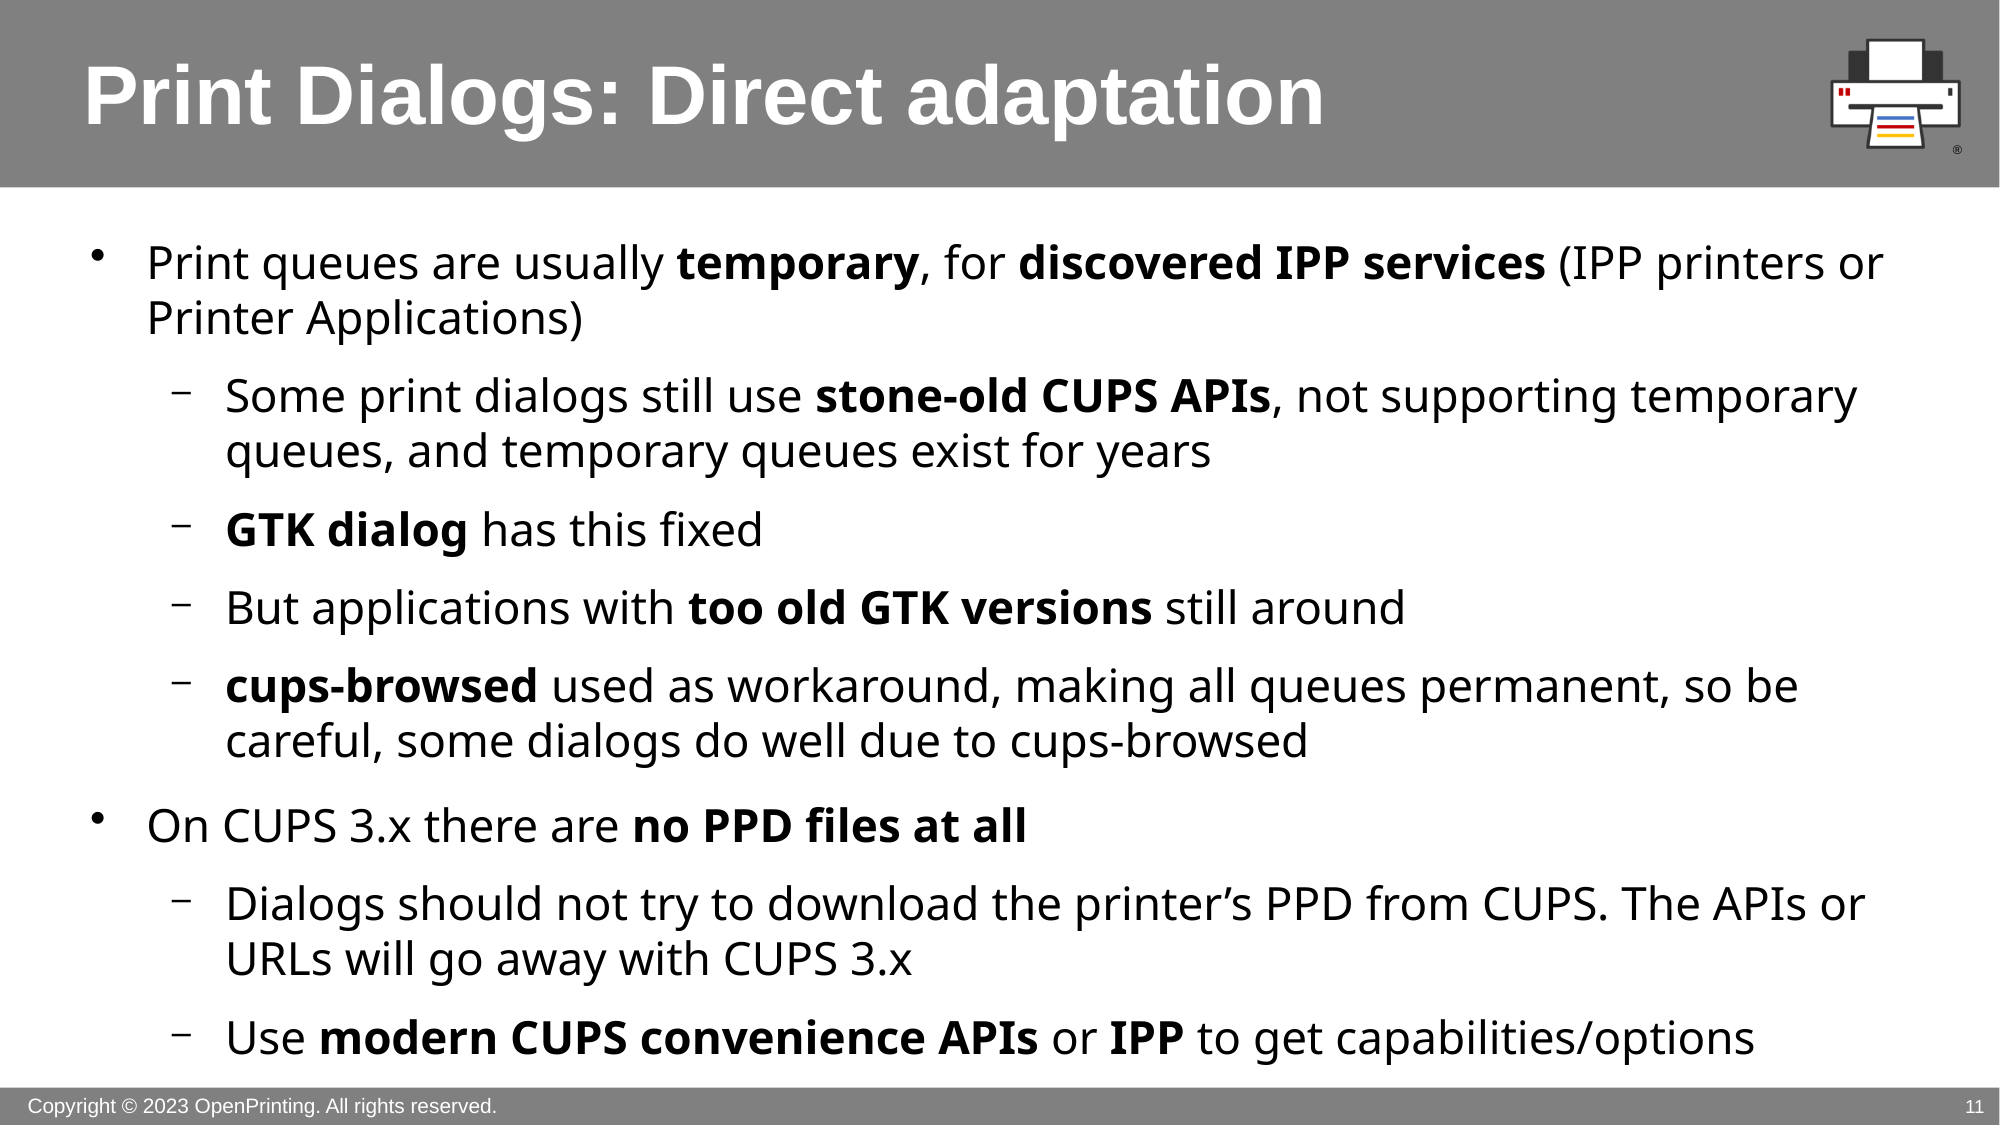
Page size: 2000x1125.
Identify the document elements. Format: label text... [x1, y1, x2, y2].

picture [1825, 33, 1966, 154]
title Print Dialogs: Direct adaptation [75, 7, 1786, 175]
list Print queues are usually temporary, for discovered IPP services (IPP printers or Printer Applications) Some print dialogs still use stone-old CUPS APIs, not supporting temporary queues, and temporary queues exist for years GTK dialog has this fixed But applications with too old GTK versions still around cups-browsed used as workaround, making all queues permanent, so be careful, some dialogs do well due to cups-browsed On CUPS 3.x there are no PPD files at all Dialogs should not try to download the printer’s PPD from CUPS. The APIs or URLs will go away with CUPS 3.x Use modern CUPS convenience APIs or IPP to get capabilities/options [75, 224, 1936, 1067]
